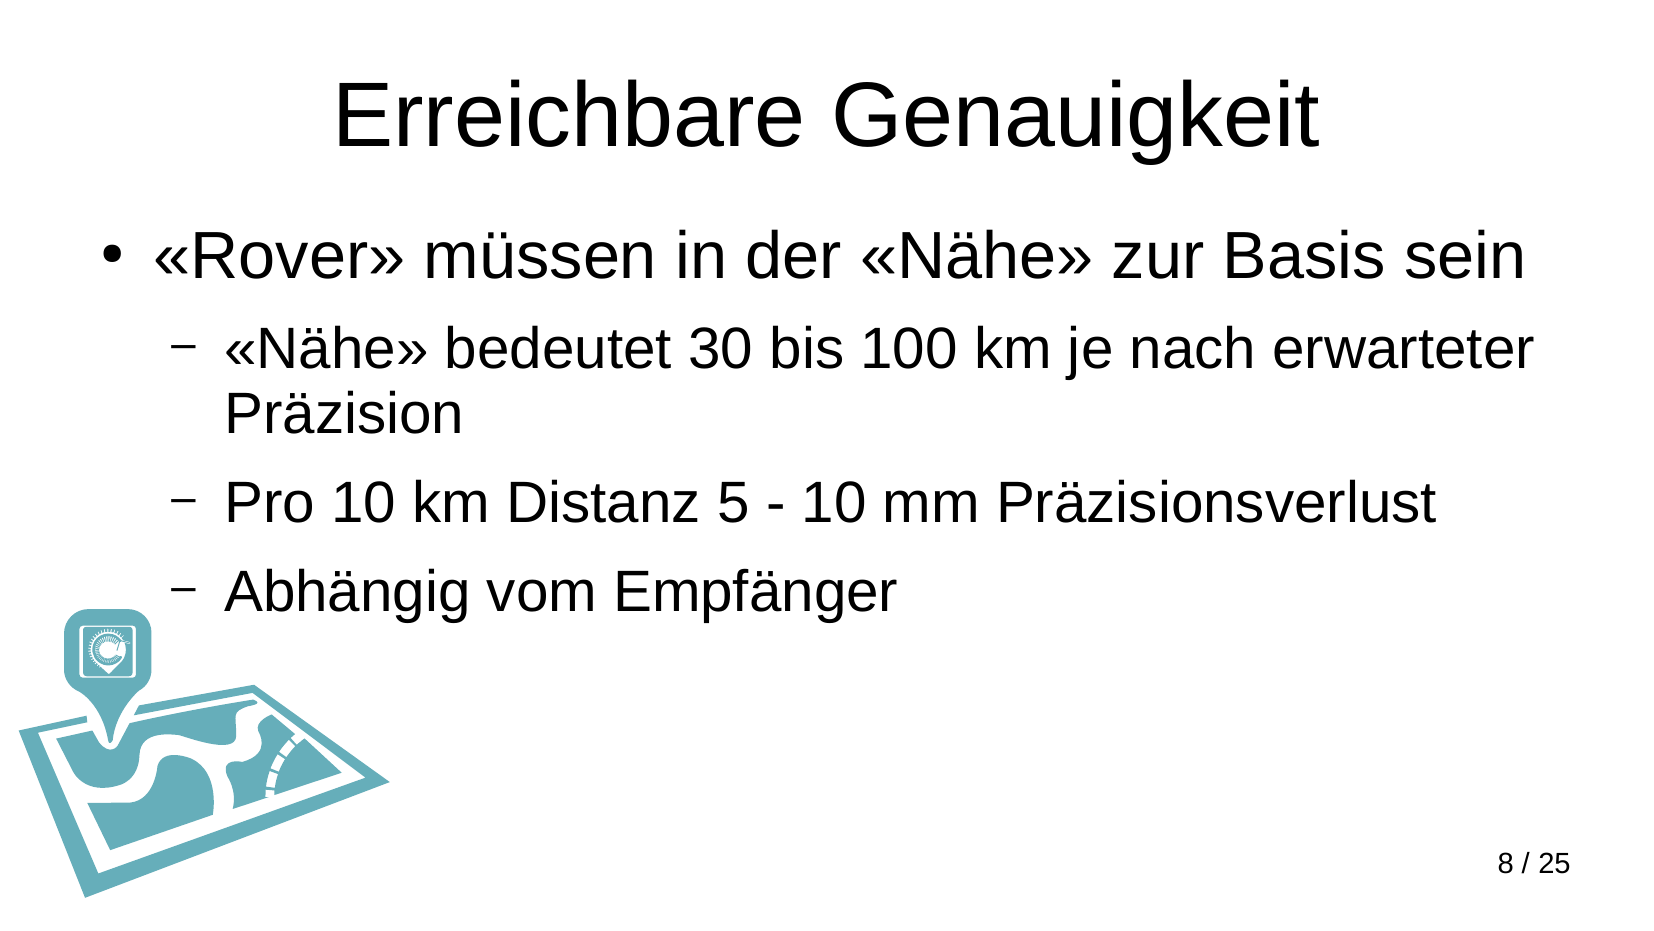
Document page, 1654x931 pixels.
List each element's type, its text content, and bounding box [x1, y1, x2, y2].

list «Rover» müssen in der «Nähe» zur Basis sein «Nähe» bedeutet 30 bis 100 km je nach erwarteter Präzision Pro 10 km Distanz 5 - 10 mm Präzisionsverlust Abhängig vom Empfänger [82, 217, 1571, 758]
title Erreichbare Genauigkeit [82, 37, 1571, 193]
